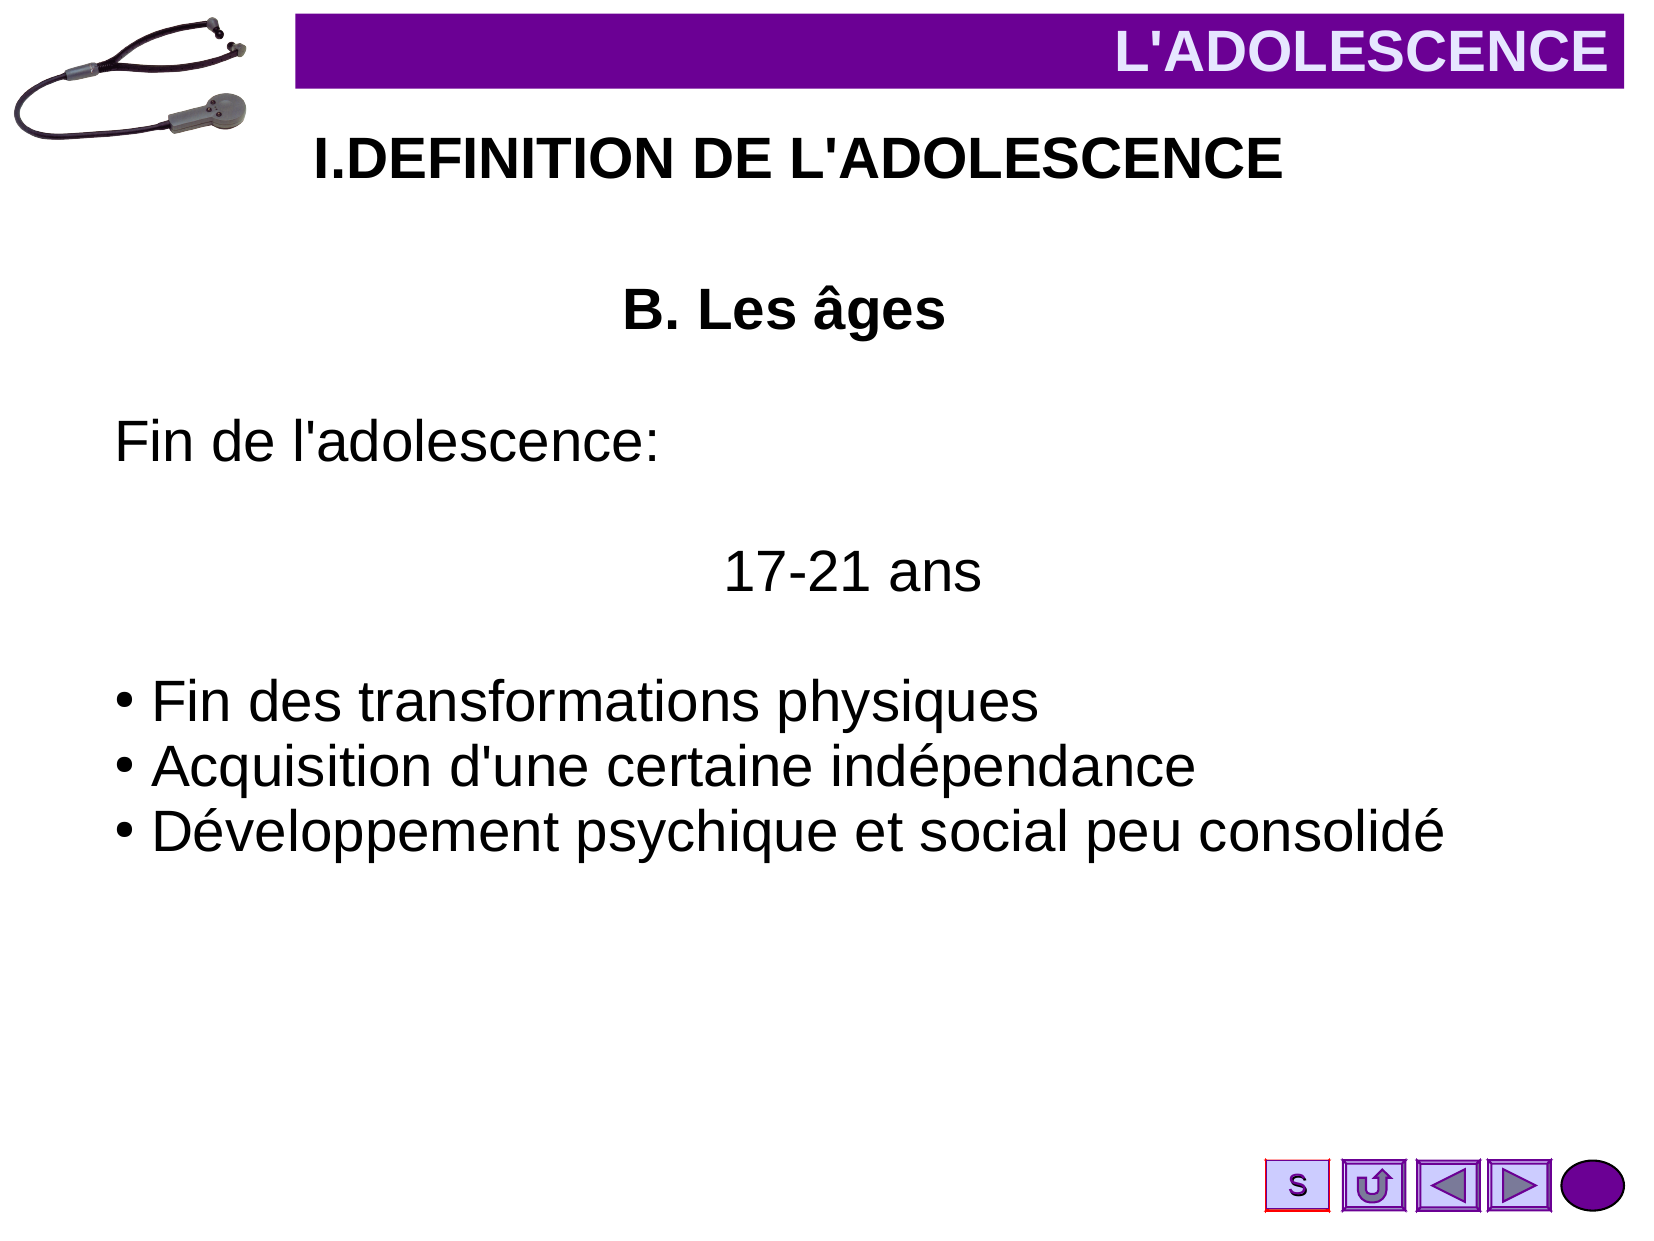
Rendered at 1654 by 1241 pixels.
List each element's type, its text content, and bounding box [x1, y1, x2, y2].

text_box B. Les âges [622, 264, 1093, 355]
text_box Fin de l'adolescence: 17-21 ans Fin des transformations physiques Acquisition d'une certaine indépendance Développement psychique et social peu consolidé [99, 401, 1607, 871]
text_box [1561, 1160, 1625, 1211]
text_box L'ADOLESCENCE [295, 13, 1625, 89]
picture [8, 8, 260, 153]
text_box I.DEFINITION DE L'ADOLESCENCE [295, 118, 1300, 207]
